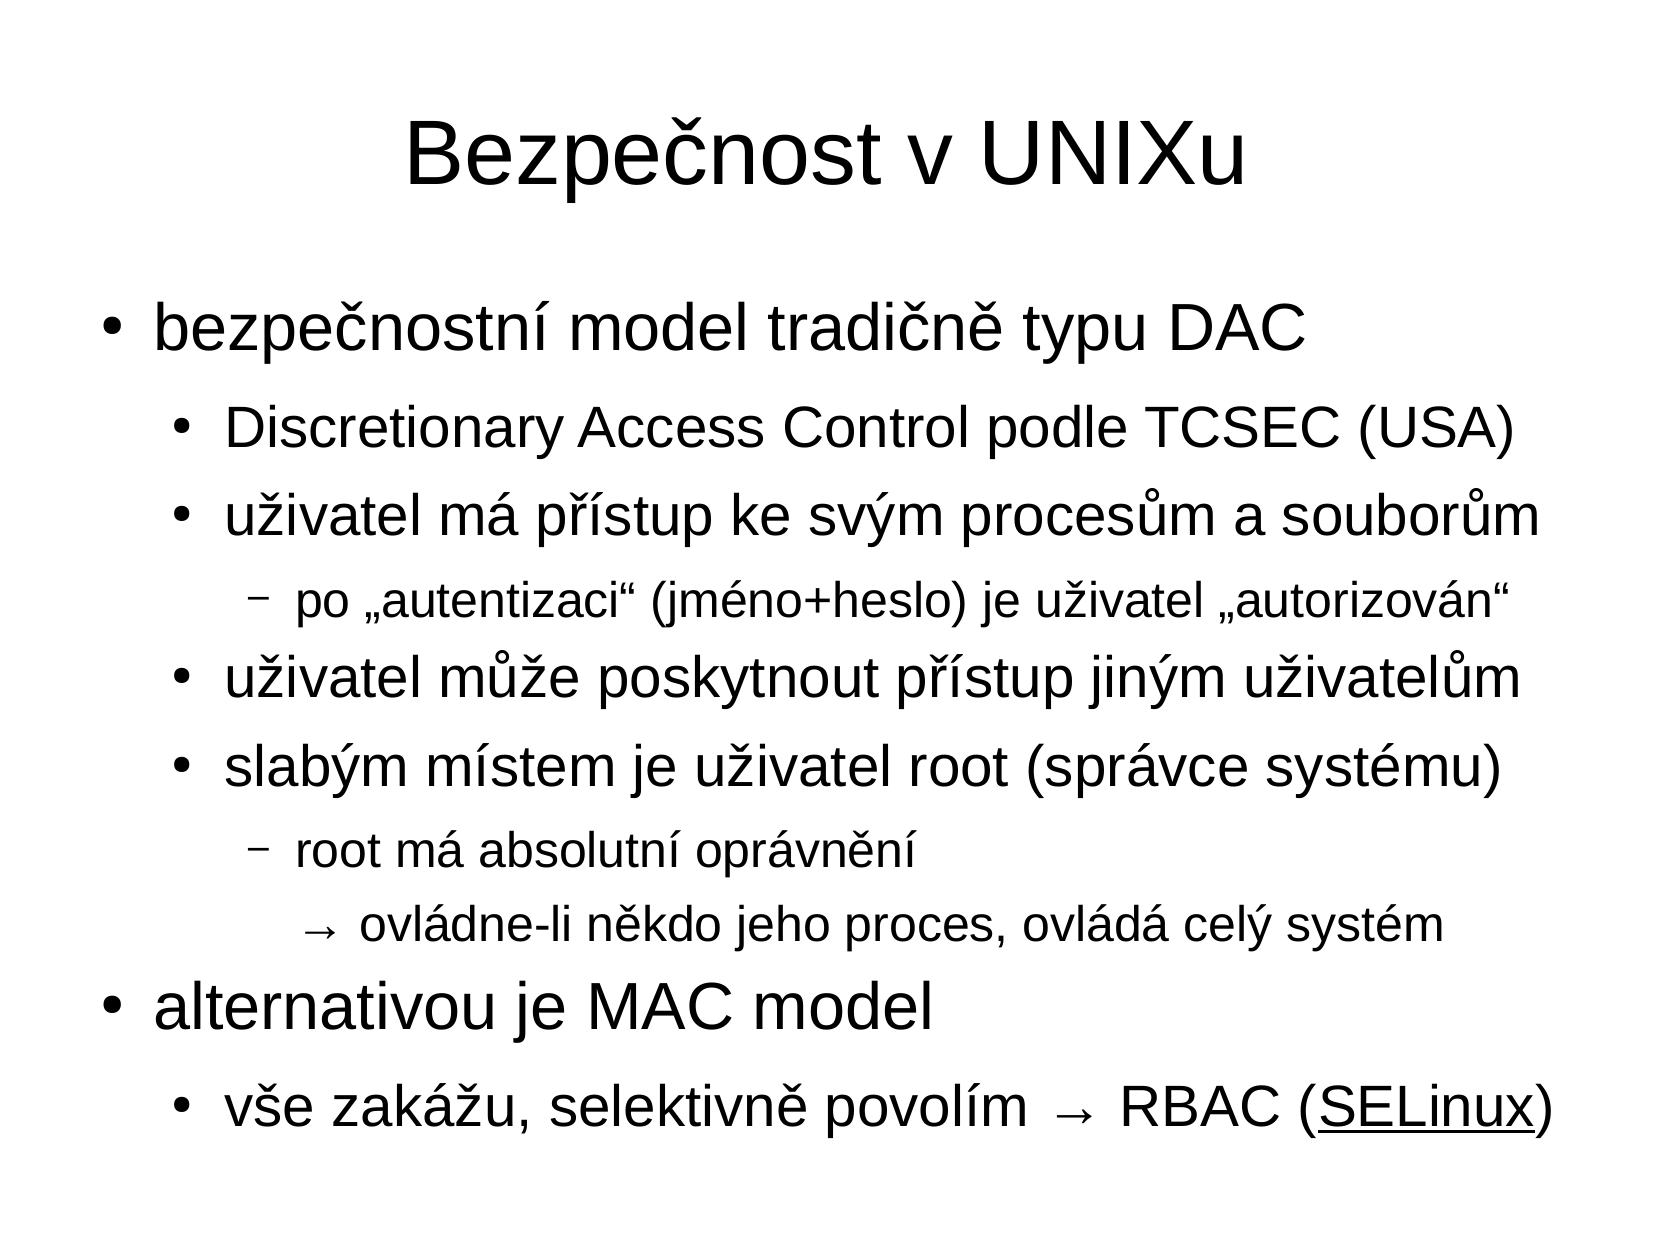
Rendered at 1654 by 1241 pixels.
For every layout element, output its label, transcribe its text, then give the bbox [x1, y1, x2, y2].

title Bezpečnost v UNIXu [82, 56, 1571, 250]
list bezpečnostní model tradičně typu DAC Discretionary Access Control podle TCSEC (USA) uživatel má přístup ke svým procesům a souborům po „autentizaci“ (jméno+heslo) je uživatel „autorizován“ uživatel může poskytnout přístup jiným uživatelům slabým místem je uživatel root (správce systému) root má absolutní oprávnění → ovládne-li někdo jeho proces, ovládá celý systém alternativou je MAC model vše zakážu, selektivně povolím → RBAC (SELinux) [82, 290, 1571, 1139]
